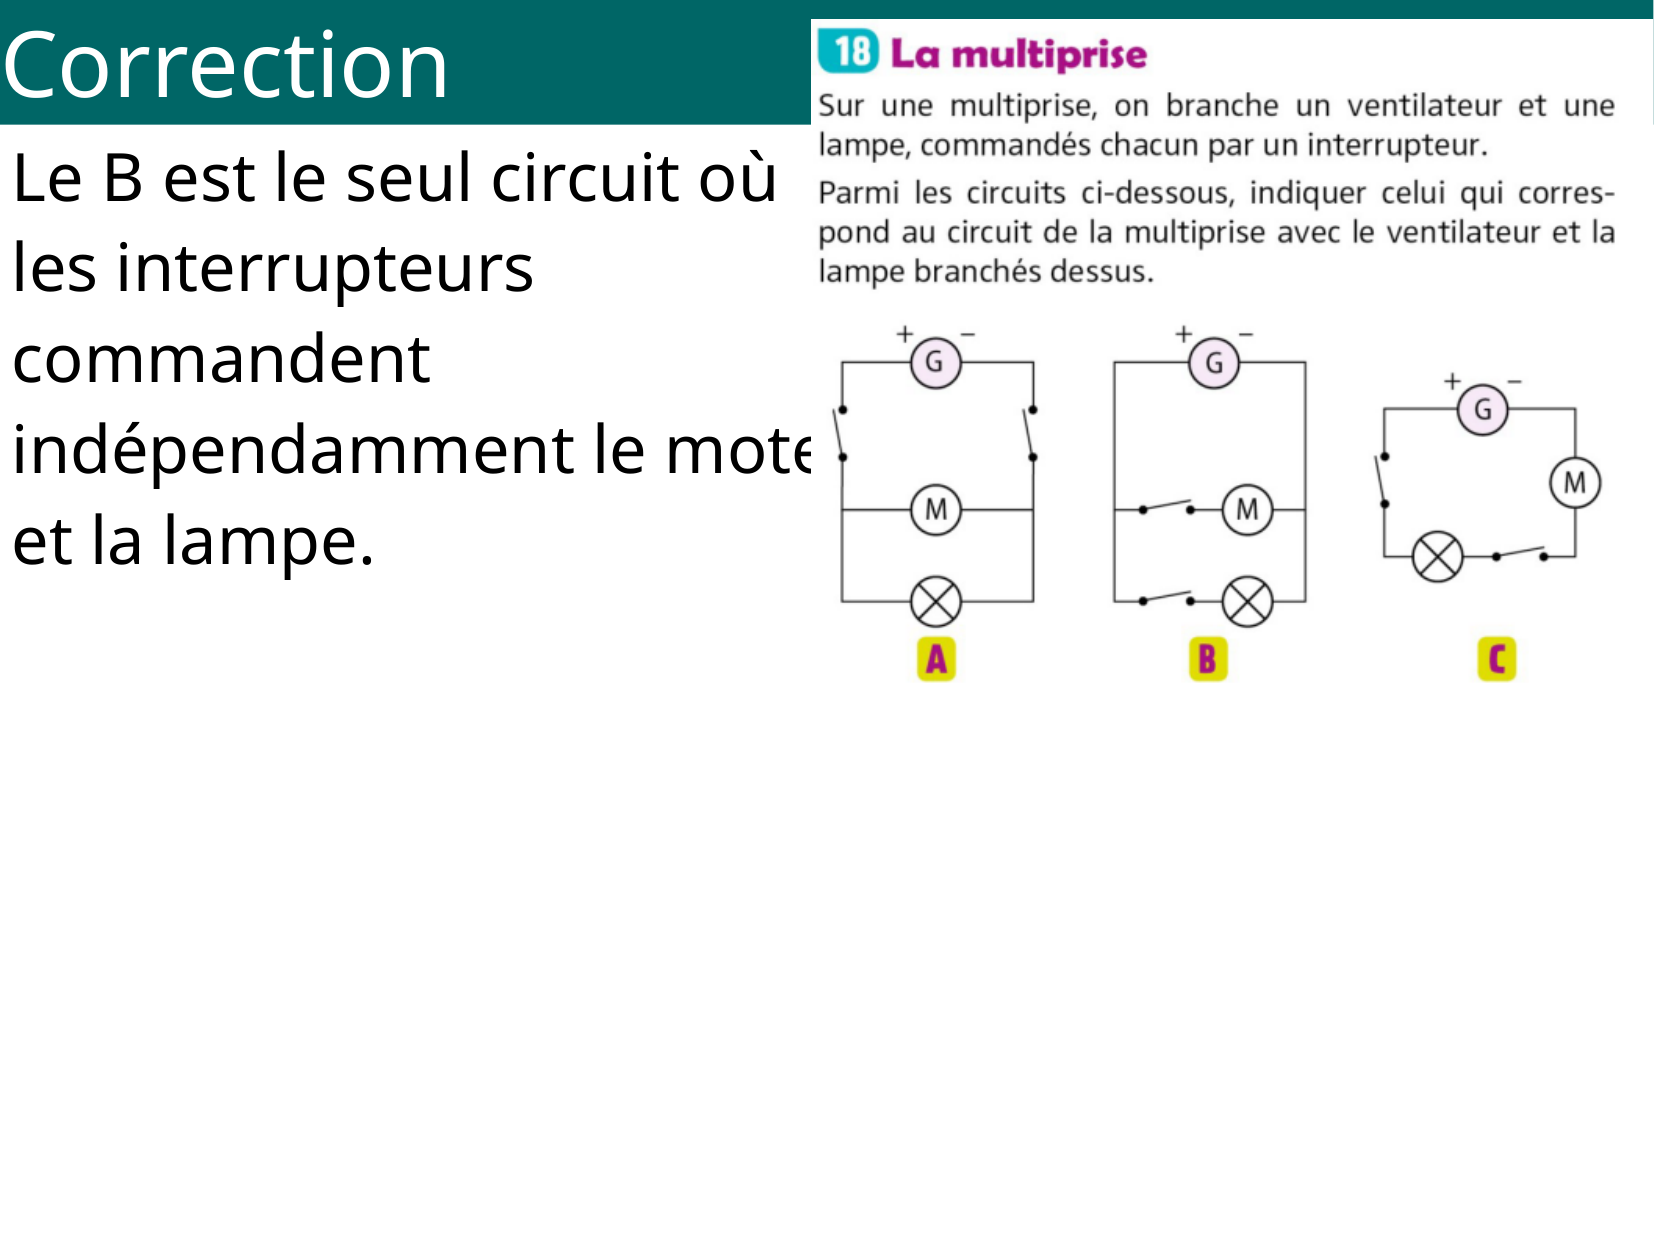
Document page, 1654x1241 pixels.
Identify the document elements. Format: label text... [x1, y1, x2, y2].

list Le B est le seul circuit où les interrupteurs commandent indépendamment le moteur et la lampe. [11, 129, 1642, 1229]
picture [811, 19, 1654, 733]
title Correction [0, 8, 1654, 116]
